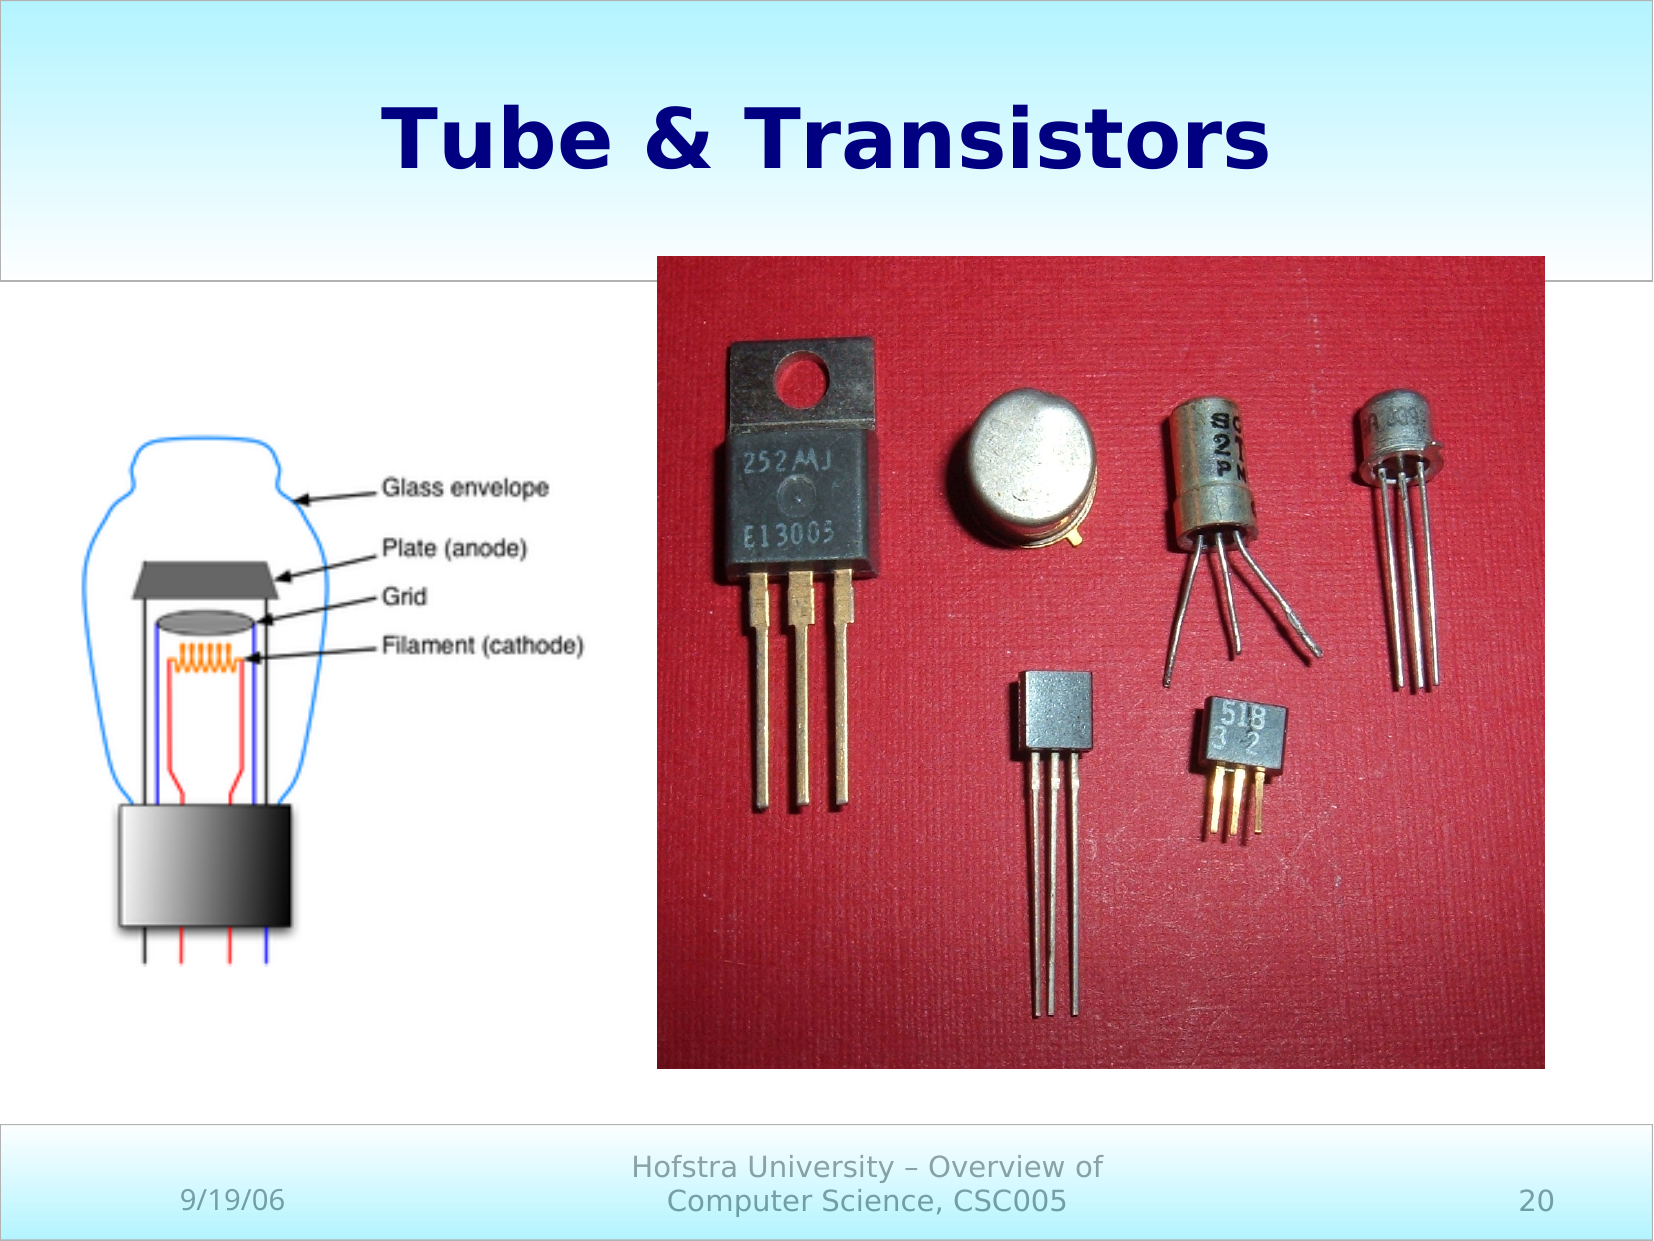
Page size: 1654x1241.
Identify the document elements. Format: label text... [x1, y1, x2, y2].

title Tube & Transistors [78, 77, 1576, 203]
picture [657, 256, 1545, 1069]
picture [80, 433, 596, 967]
